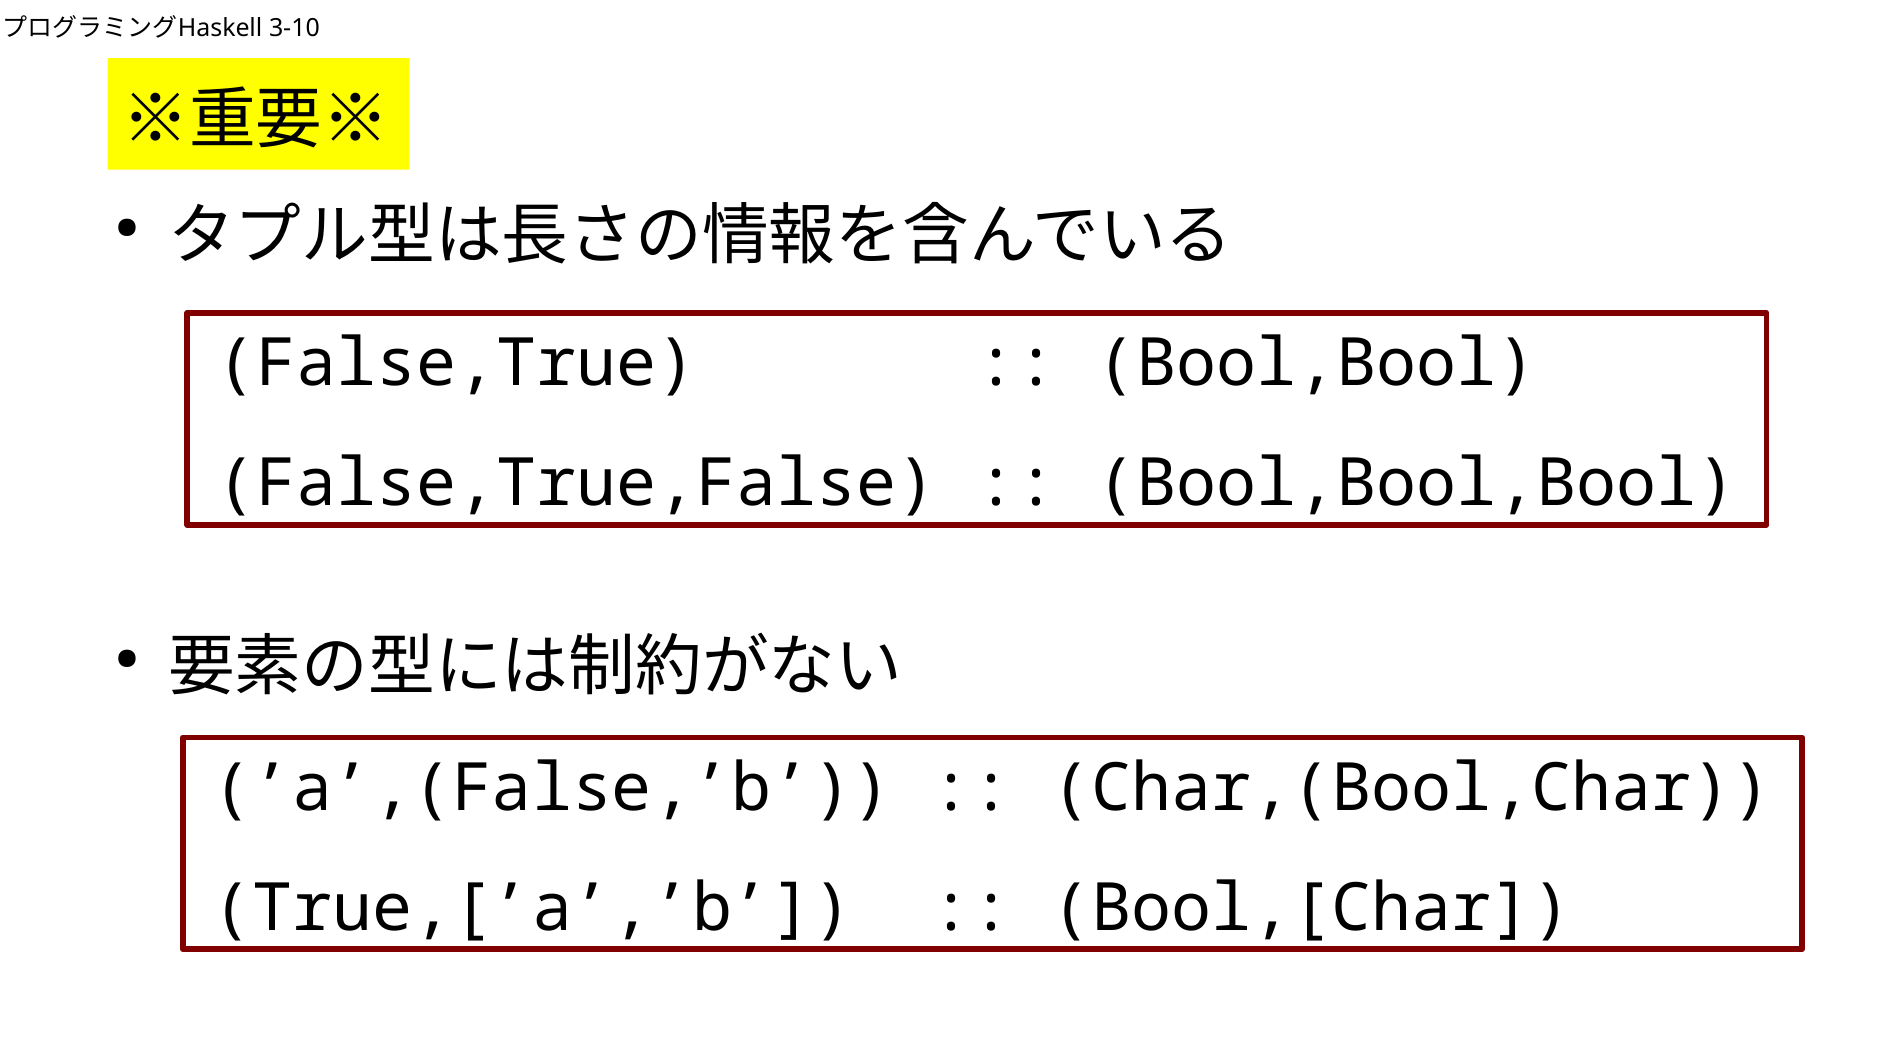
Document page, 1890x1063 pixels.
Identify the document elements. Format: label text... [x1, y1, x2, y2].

list タプル型は長さの情報を含んでいる [94, 177, 1796, 253]
list 要素の型には制約がない [94, 608, 1796, 683]
text_box ※重要※ [107, 58, 410, 140]
text_box (’a’,(False,’b’)) :: (Char,(Bool,Char)) (True,[’a’,’b’]) :: (Bool,[Char]) [182, 737, 1802, 950]
text_box (False,True) :: (Bool,Bool) (False,True,False) :: (Bool,Bool,Bool) [187, 312, 1767, 525]
